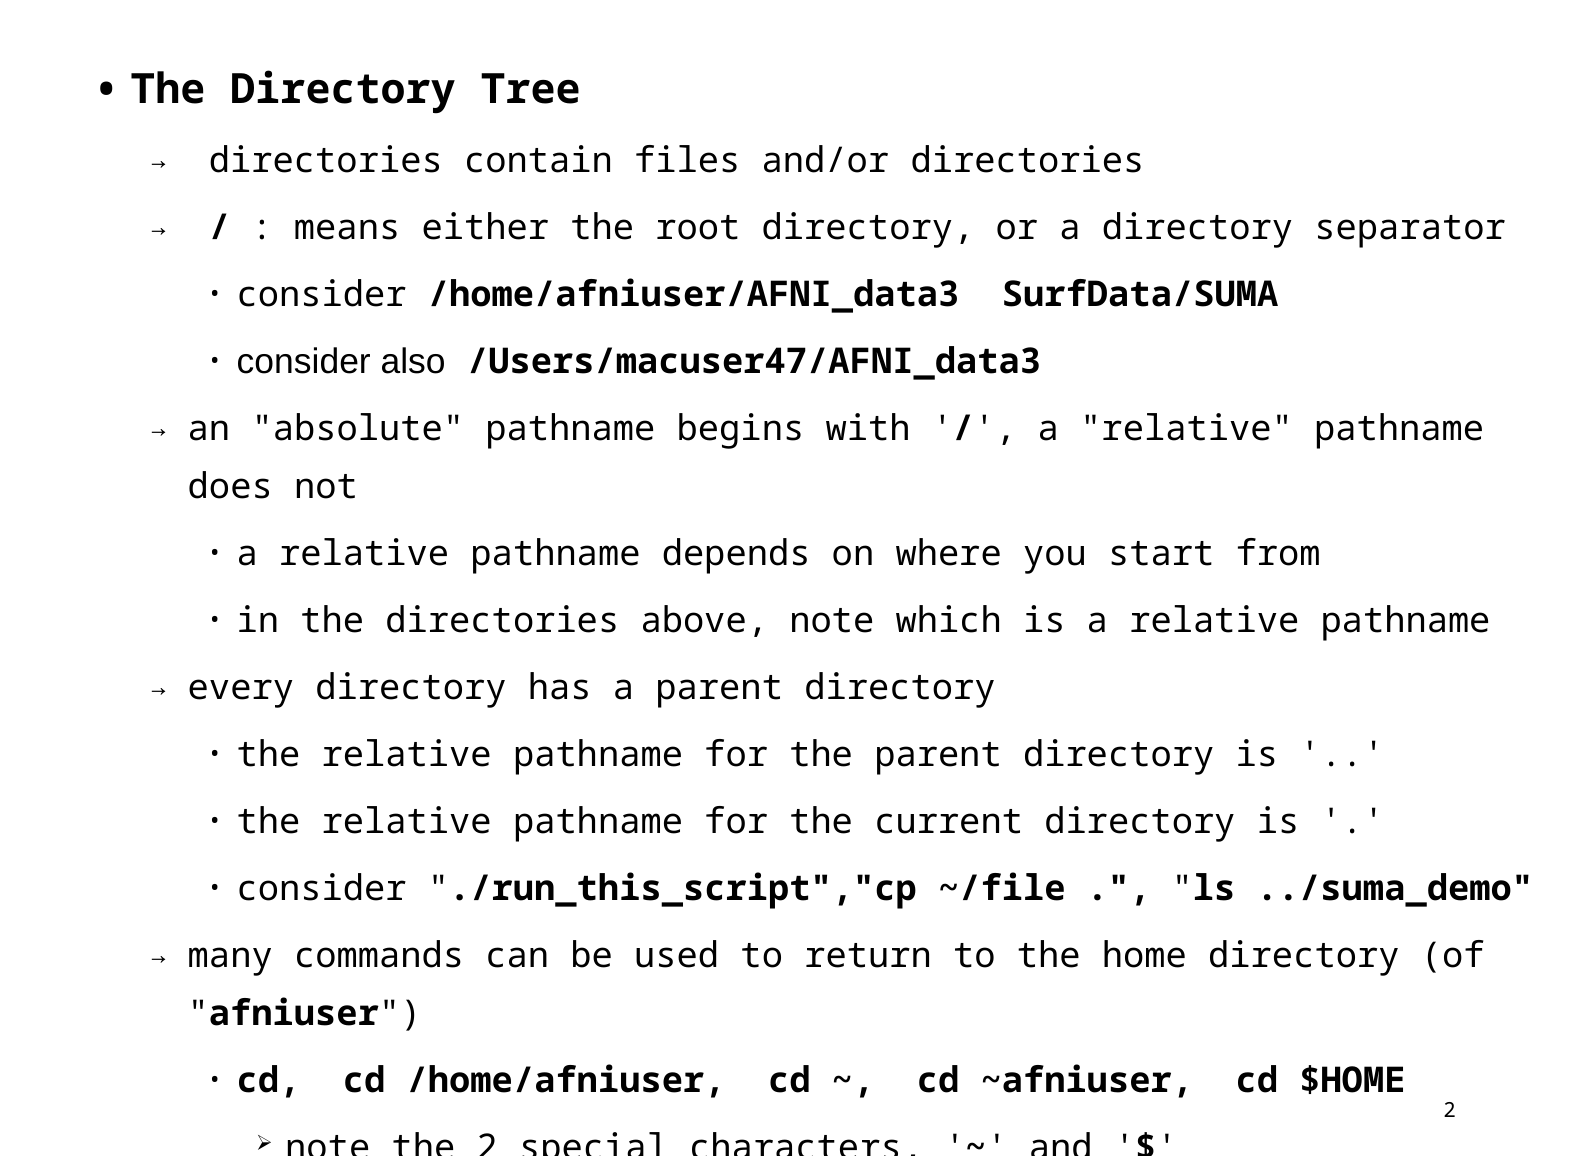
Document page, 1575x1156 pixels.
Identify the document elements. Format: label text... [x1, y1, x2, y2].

list The Directory Tree directories contain files and/or directories / : means either the root directory, or a directory separator consider /home/afniuser/AFNI_data3 SurfData/SUMA consider also /Users/macuser47/AFNI_data3 an "absolute" pathname begins with '/', a "relative" pathname does not a relative pathname depends on where you start from in the directories above, note which is a relative pathname every directory has a parent directory the relative pathname for the parent directory is '..' the relative pathname for the current directory is '.' consider "./run_this_script","cp ~/file .", "ls ../suma_demo" many commands can be used to return to the home directory (of "afniuser") cd, cd /home/afniuser, cd ~, cd ~afniuser, cd $HOME note the 2 special characters, '~' and '$' while you work, keep your location within the directory tree in mind [75, 40, 1550, 1126]
